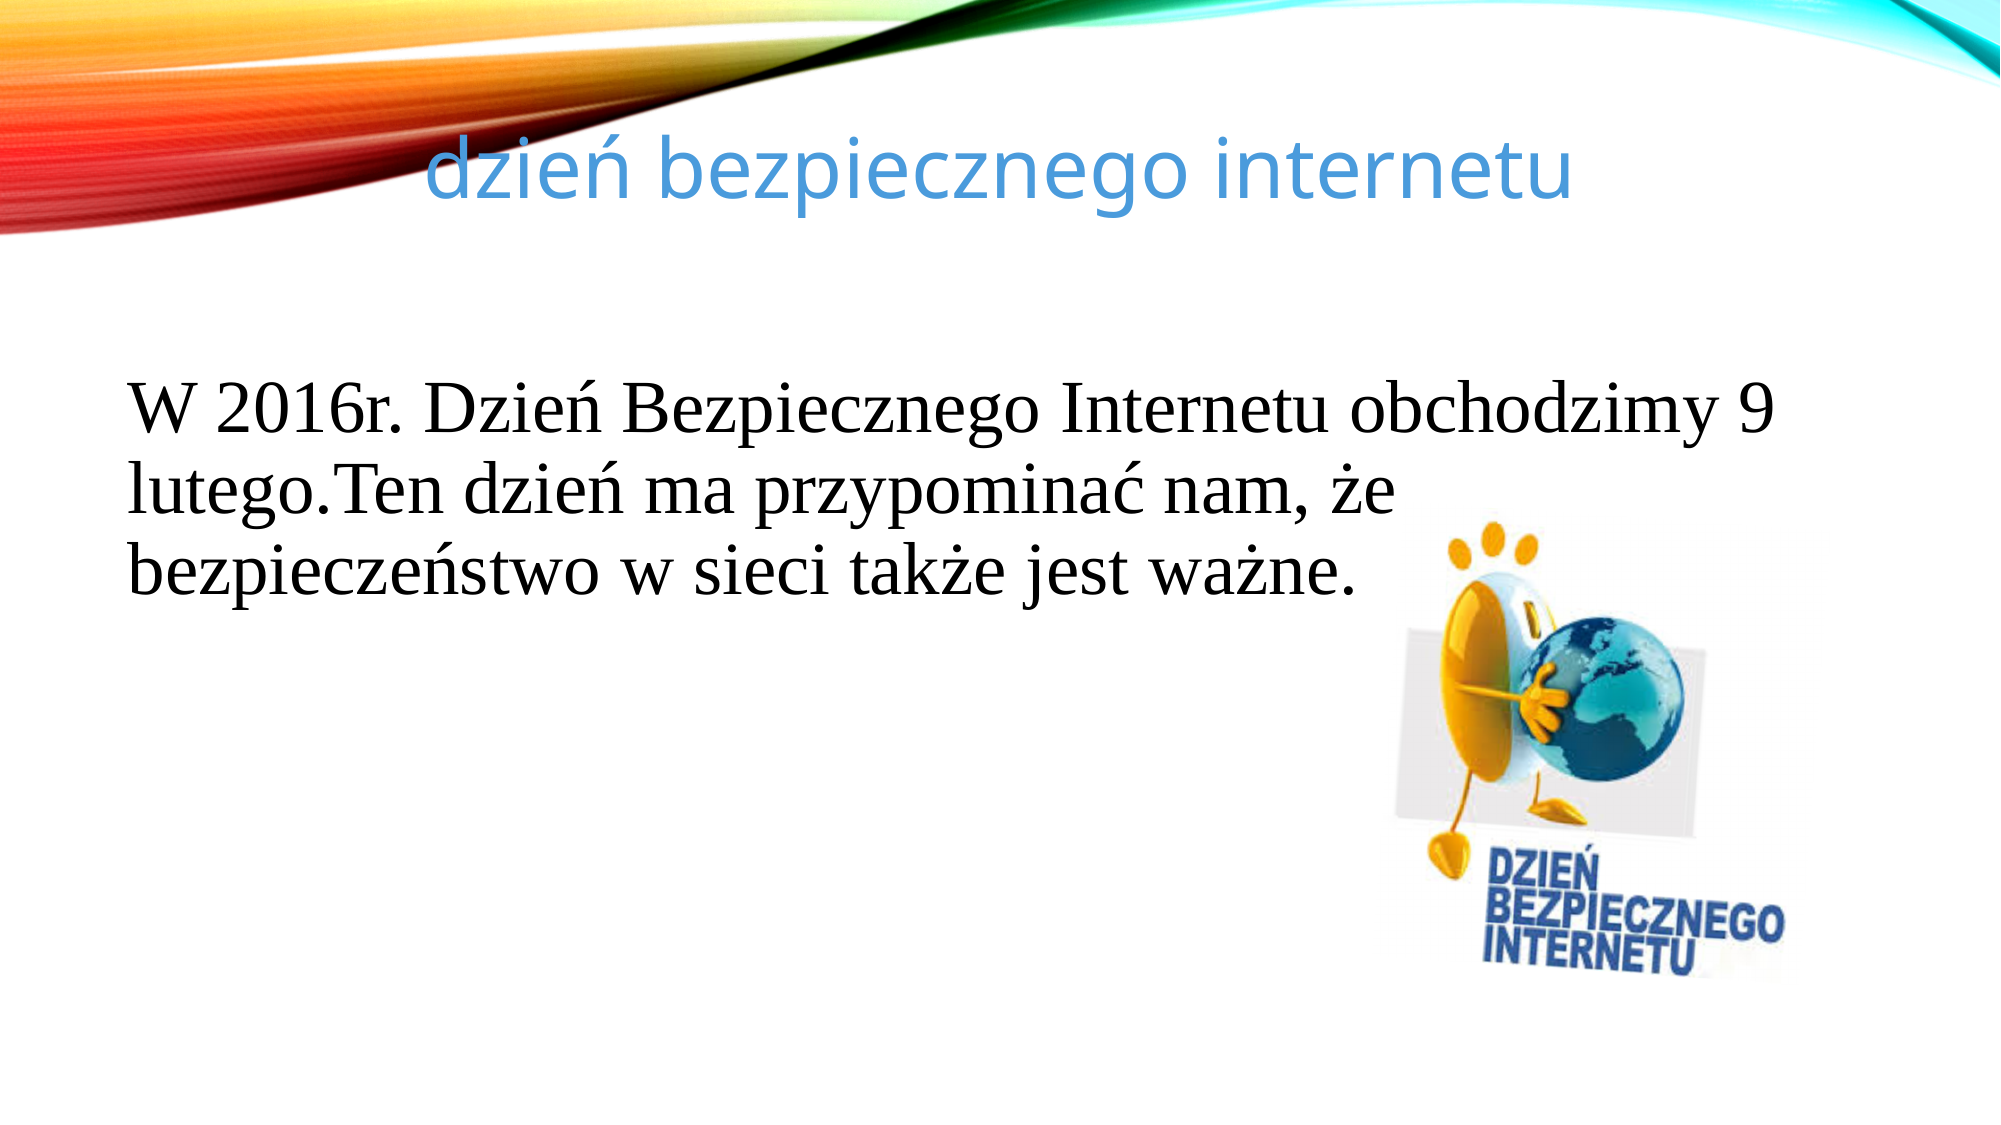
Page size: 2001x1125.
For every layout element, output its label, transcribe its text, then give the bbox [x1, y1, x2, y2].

title dzień bezpiecznego internetu [294, 119, 1707, 332]
picture [1372, 501, 1830, 985]
list W 2016r. Dzień Bezpiecznego Internetu obchodzimy 9 lutego.Ten dzień ma przypominać nam, że bezpieczeństwo w sieci także jest ważne. [112, 360, 1888, 1021]
